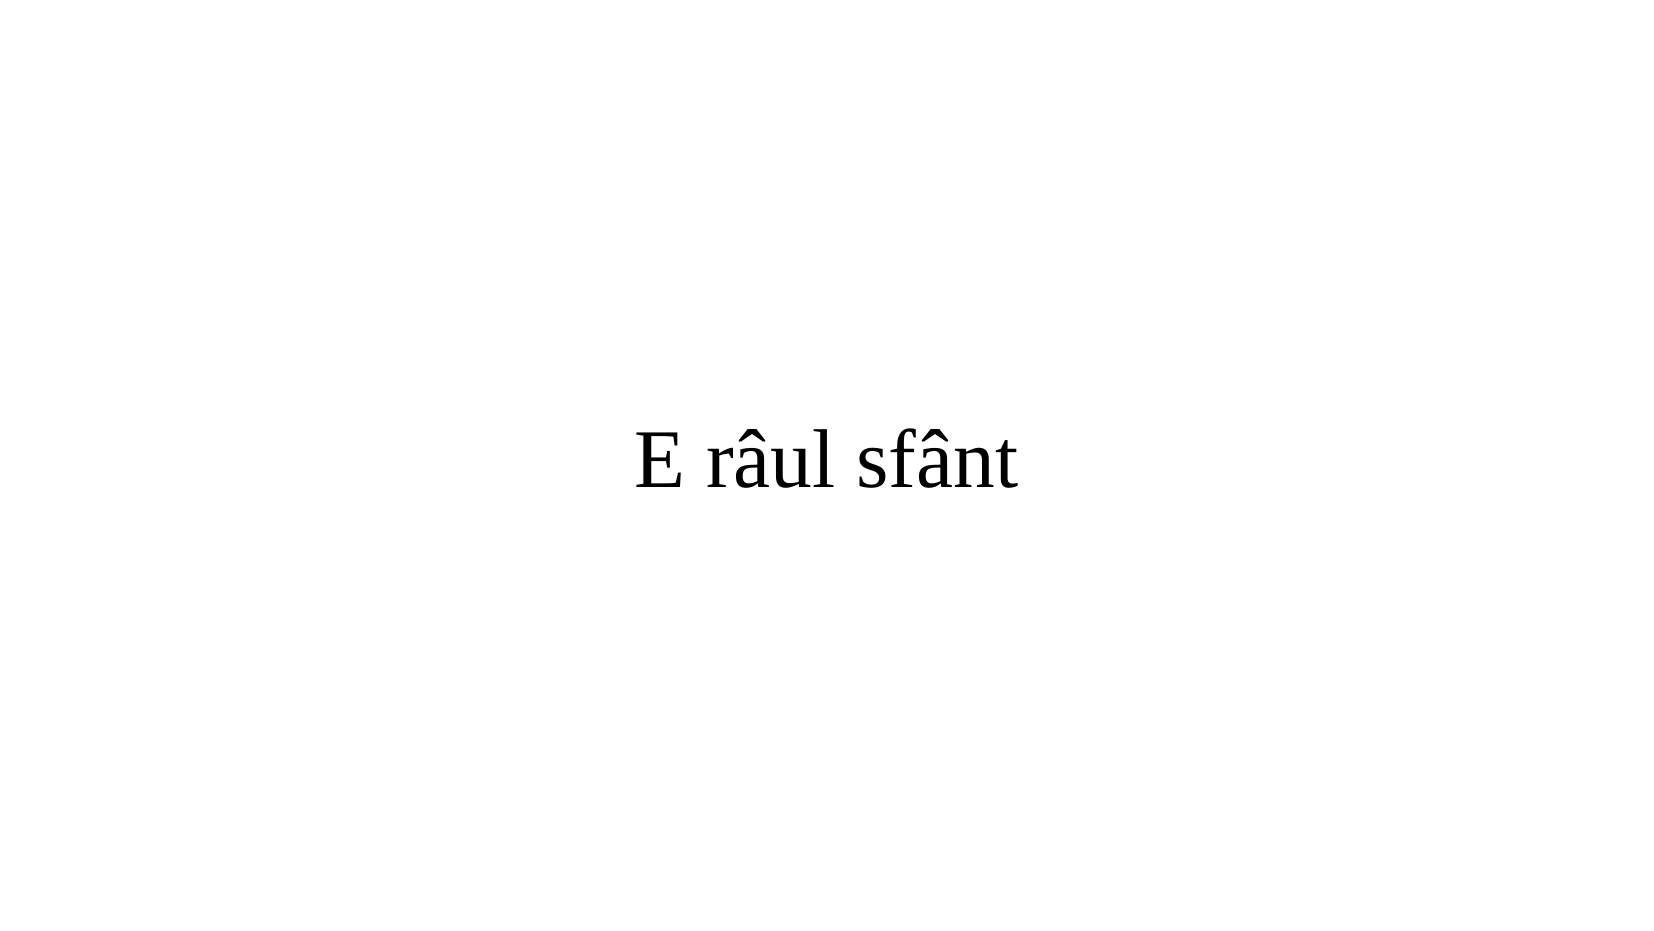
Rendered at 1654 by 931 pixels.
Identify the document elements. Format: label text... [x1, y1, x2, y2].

subtitle E râul sfânt [0, 396, 1654, 505]
